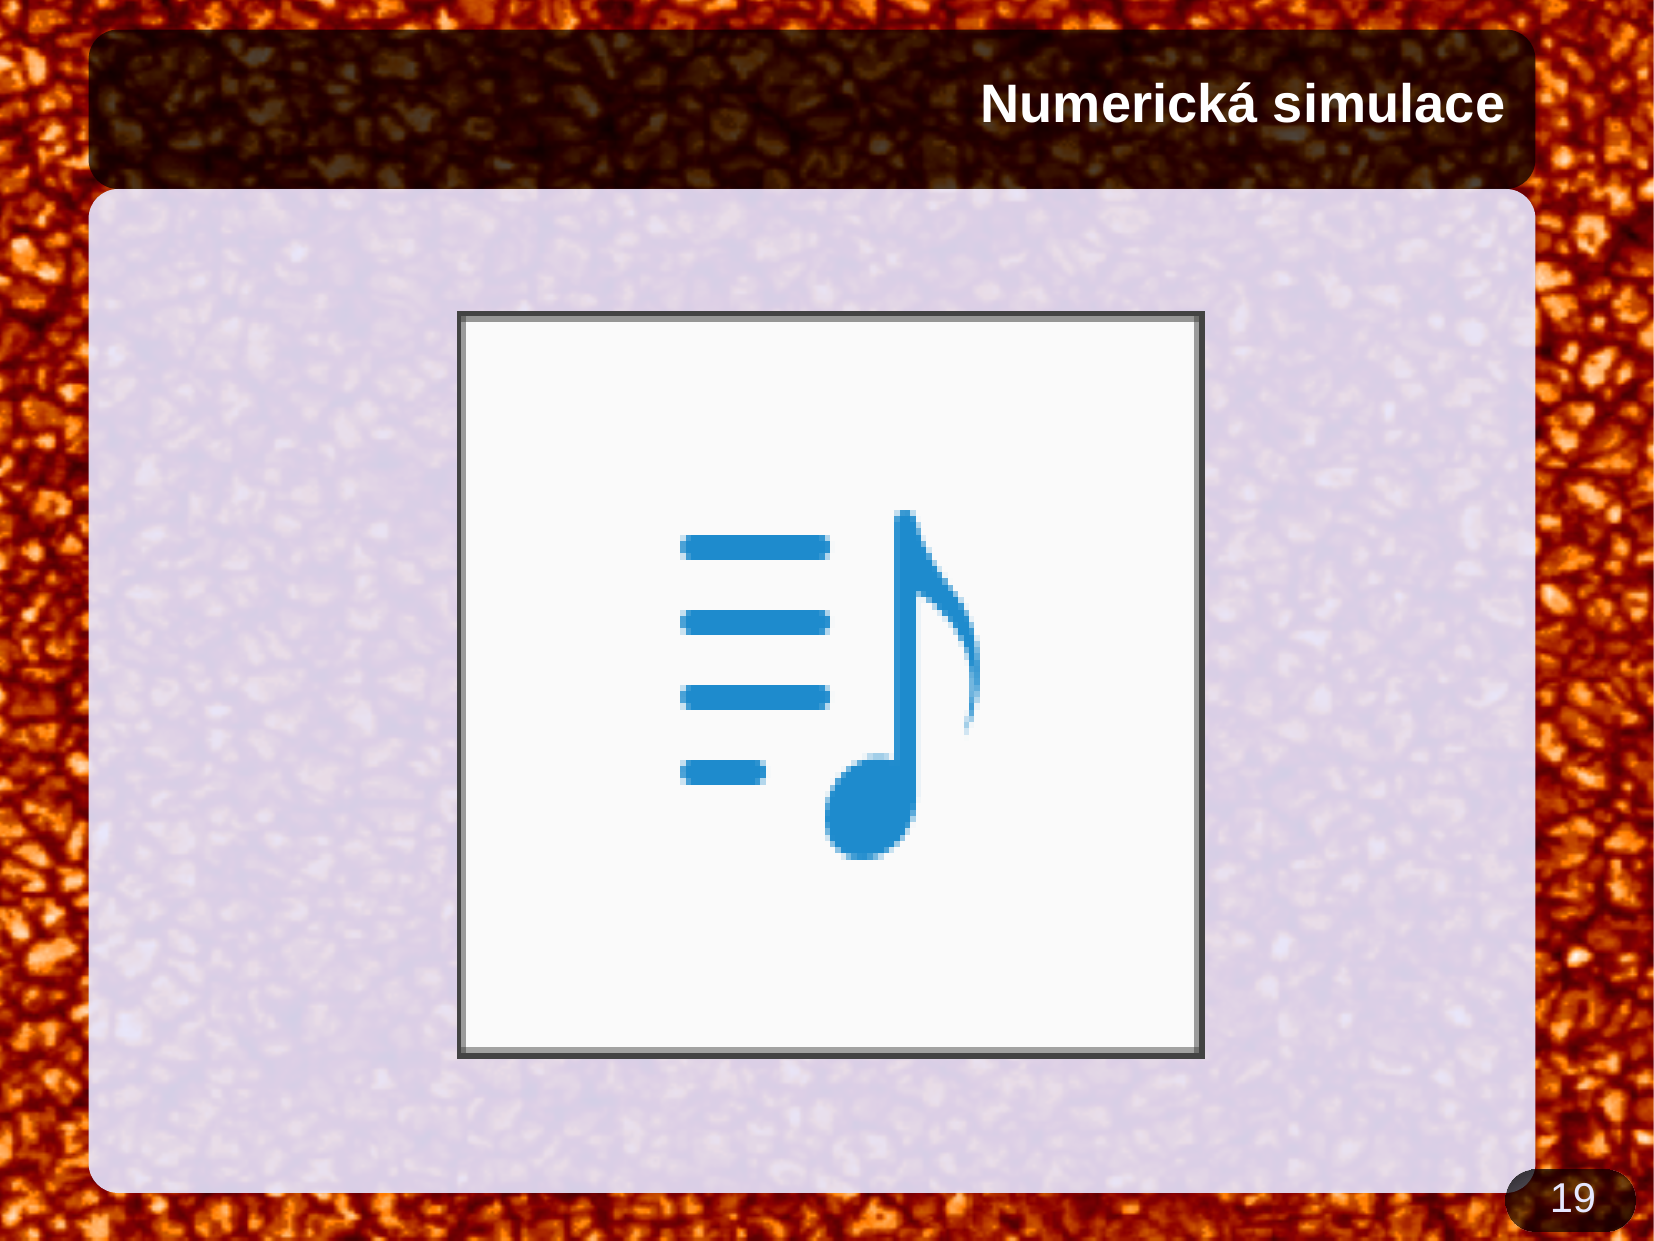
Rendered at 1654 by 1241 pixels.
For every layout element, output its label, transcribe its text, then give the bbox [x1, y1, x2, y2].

text_box [455, 309, 1206, 1060]
title Numerická simulace [118, 59, 1506, 148]
picture [0, 0, 1654, 1241]
